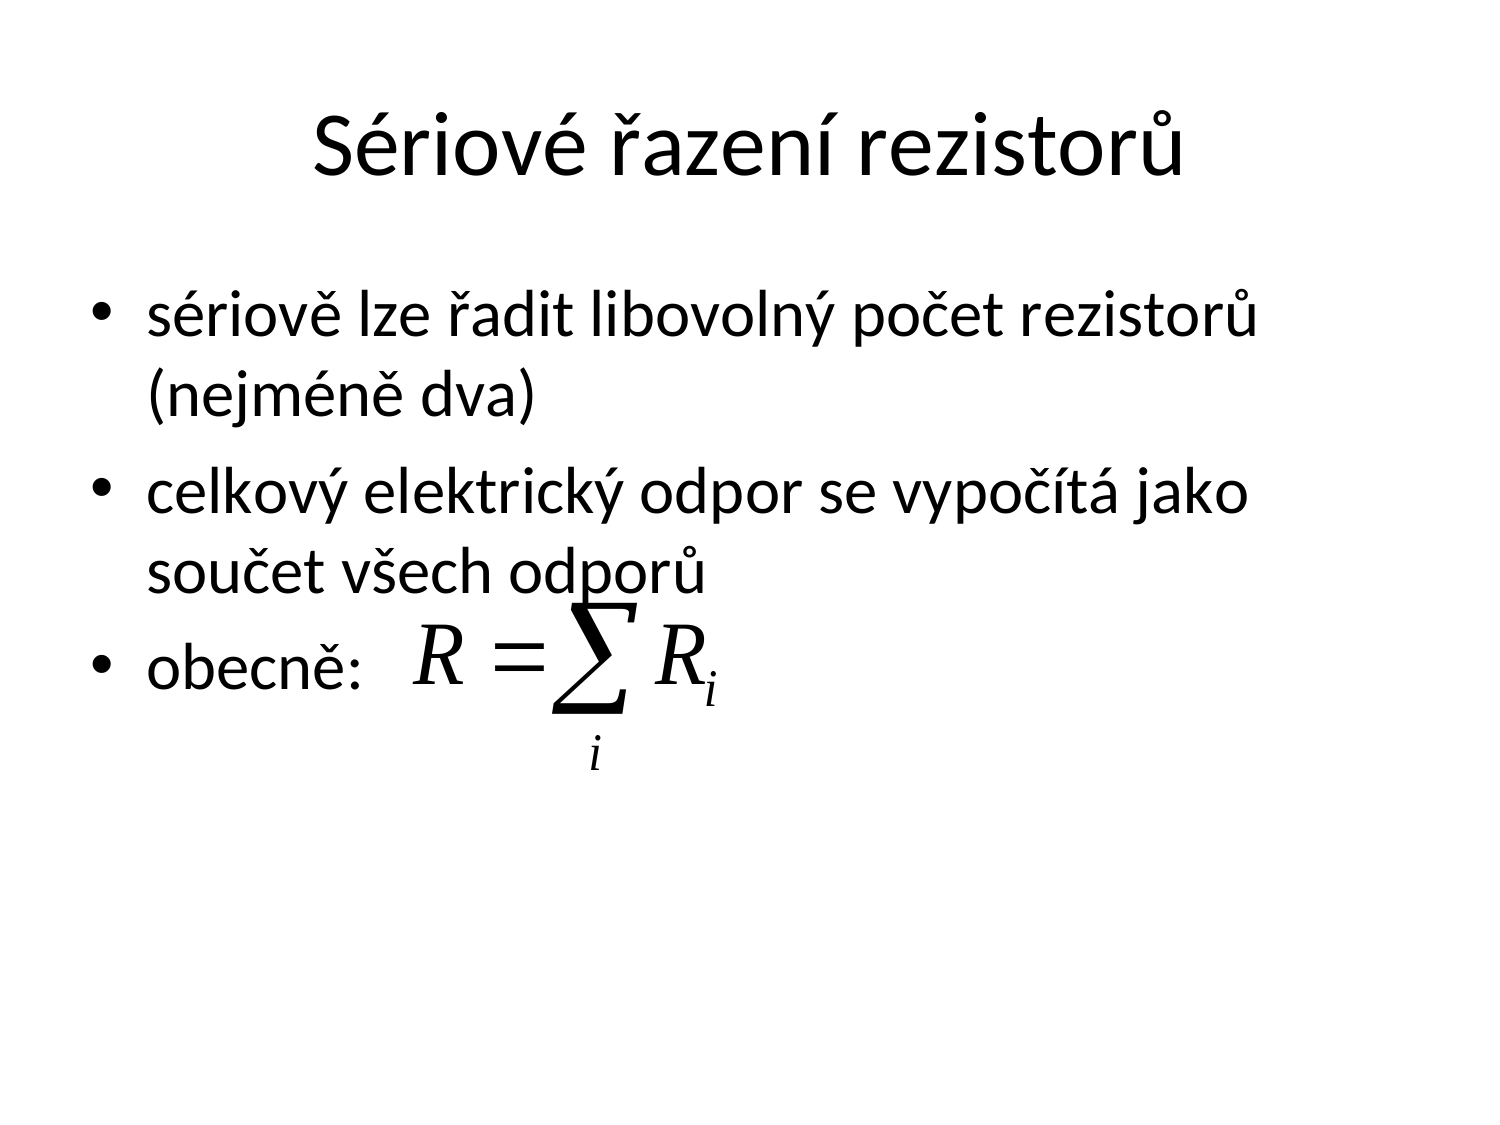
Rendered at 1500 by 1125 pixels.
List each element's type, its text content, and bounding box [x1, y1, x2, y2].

list sériově lze řadit libovolný počet rezistorů (nejméně dva) celkový elektrický odpor se vypočítá jako součet všech odporů obecně: [75, 262, 1426, 1098]
chart [398, 585, 743, 790]
title Sériové řazení rezistorů [75, 45, 1426, 233]
